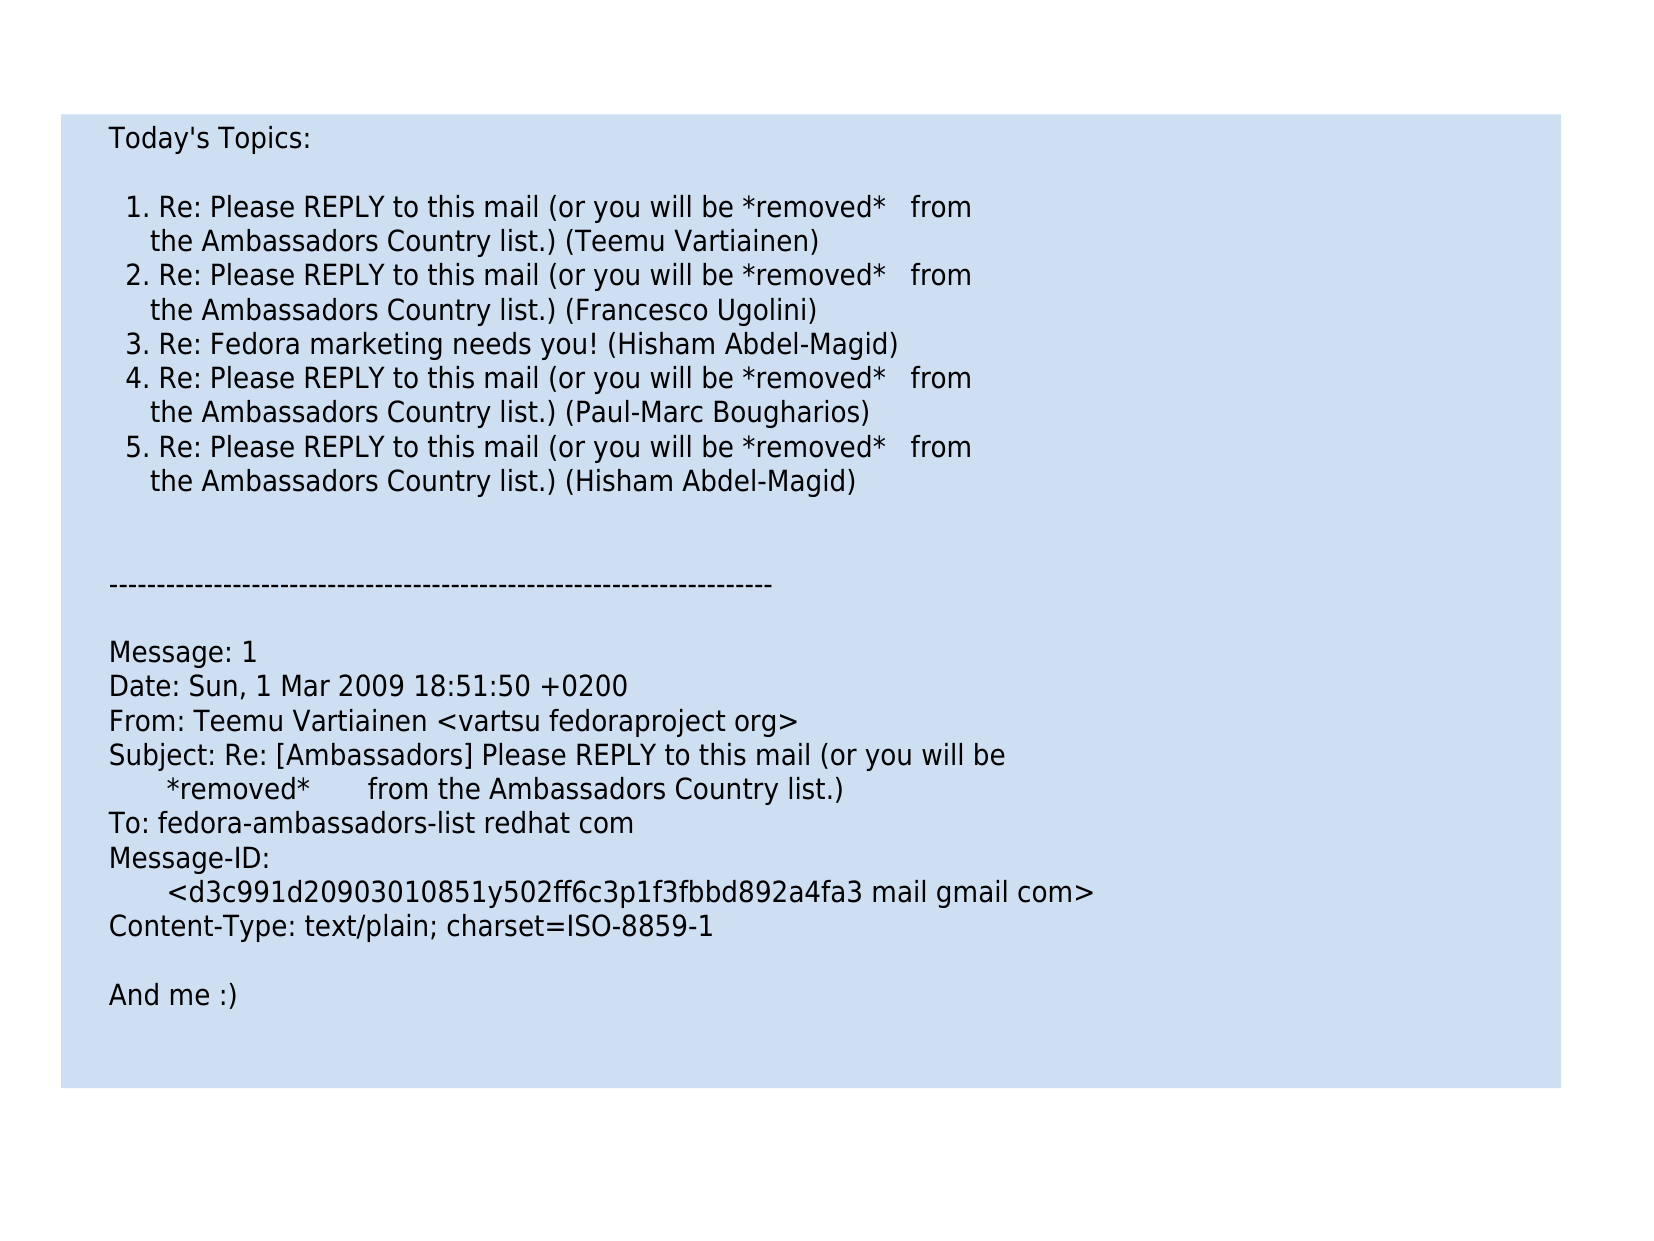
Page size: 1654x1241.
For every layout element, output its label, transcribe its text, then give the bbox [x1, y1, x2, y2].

text_box Today's Topics: 1. Re: Please REPLY to this mail (or you will be *removed* from the Ambassadors Country list.) (Teemu Vartiainen) 2. Re: Please REPLY to this mail (or you will be *removed* from the Ambassadors Country list.) (Francesco Ugolini) 3. Re: Fedora marketing needs you! (Hisham Abdel-Magid) 4. Re: Please REPLY to this mail (or you will be *removed* from the Ambassadors Country list.) (Paul-Marc Bougharios) 5. Re: Please REPLY to this mail (or you will be *removed* from the Ambassadors Country list.) (Hisham Abdel-Magid) ---------------------------------------------------------------------- Message: 1 Date: Sun, 1 Mar 2009 18:51:50 +0200 From: Teemu Vartiainen <vartsu fedoraproject org> Subject: Re: [Ambassadors] Please REPLY to this mail (or you will be *removed* from the Ambassadors Country list.) To: fedora-ambassadors-list redhat com Message-ID: <d3c991d20903010851y502ff6c3p1f3fbbd892a4fa3 mail gmail com> Content-Type: text/plain; charset=ISO-8859-1 And me :) [61, 114, 1562, 1089]
